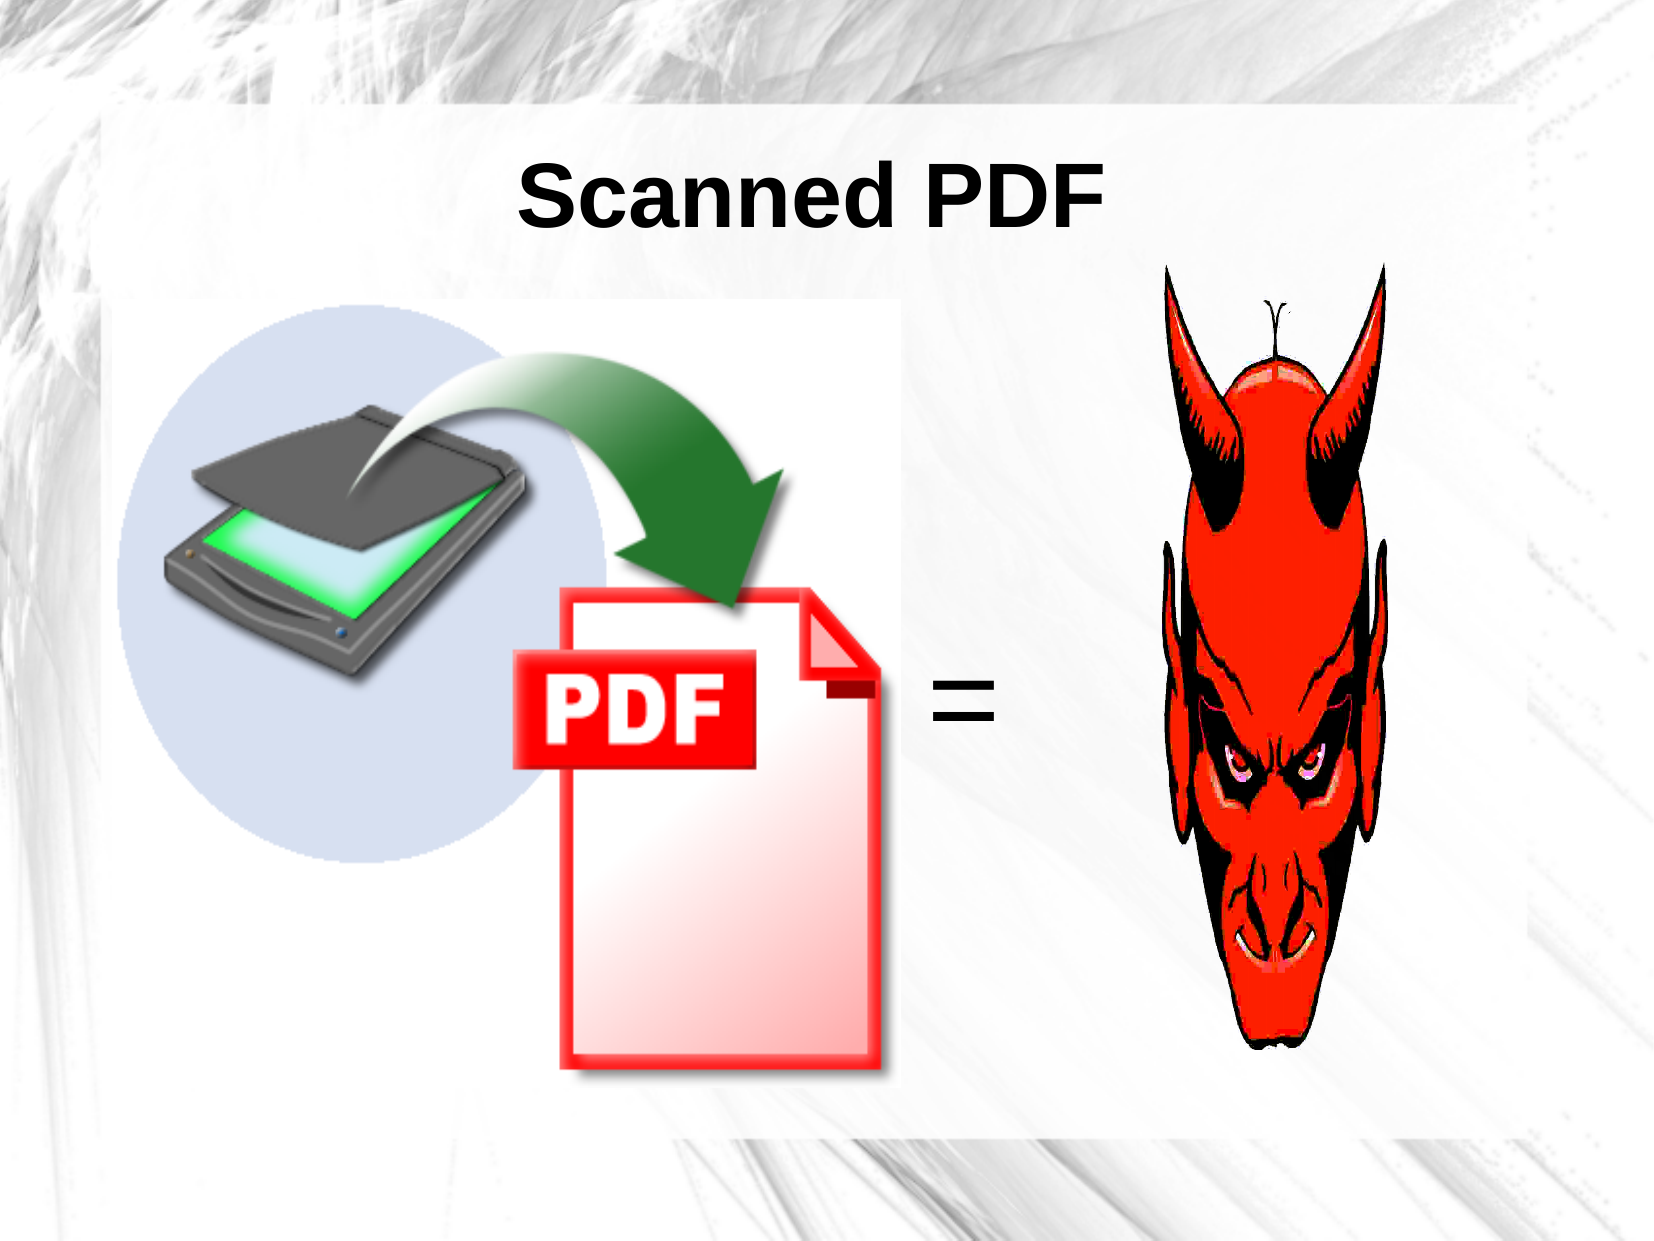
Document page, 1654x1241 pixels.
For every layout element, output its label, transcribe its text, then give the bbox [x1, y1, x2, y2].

title Scanned PDF [118, 112, 1506, 281]
text_box = [82, 297, 1571, 1102]
picture [0, 0, 1654, 1241]
